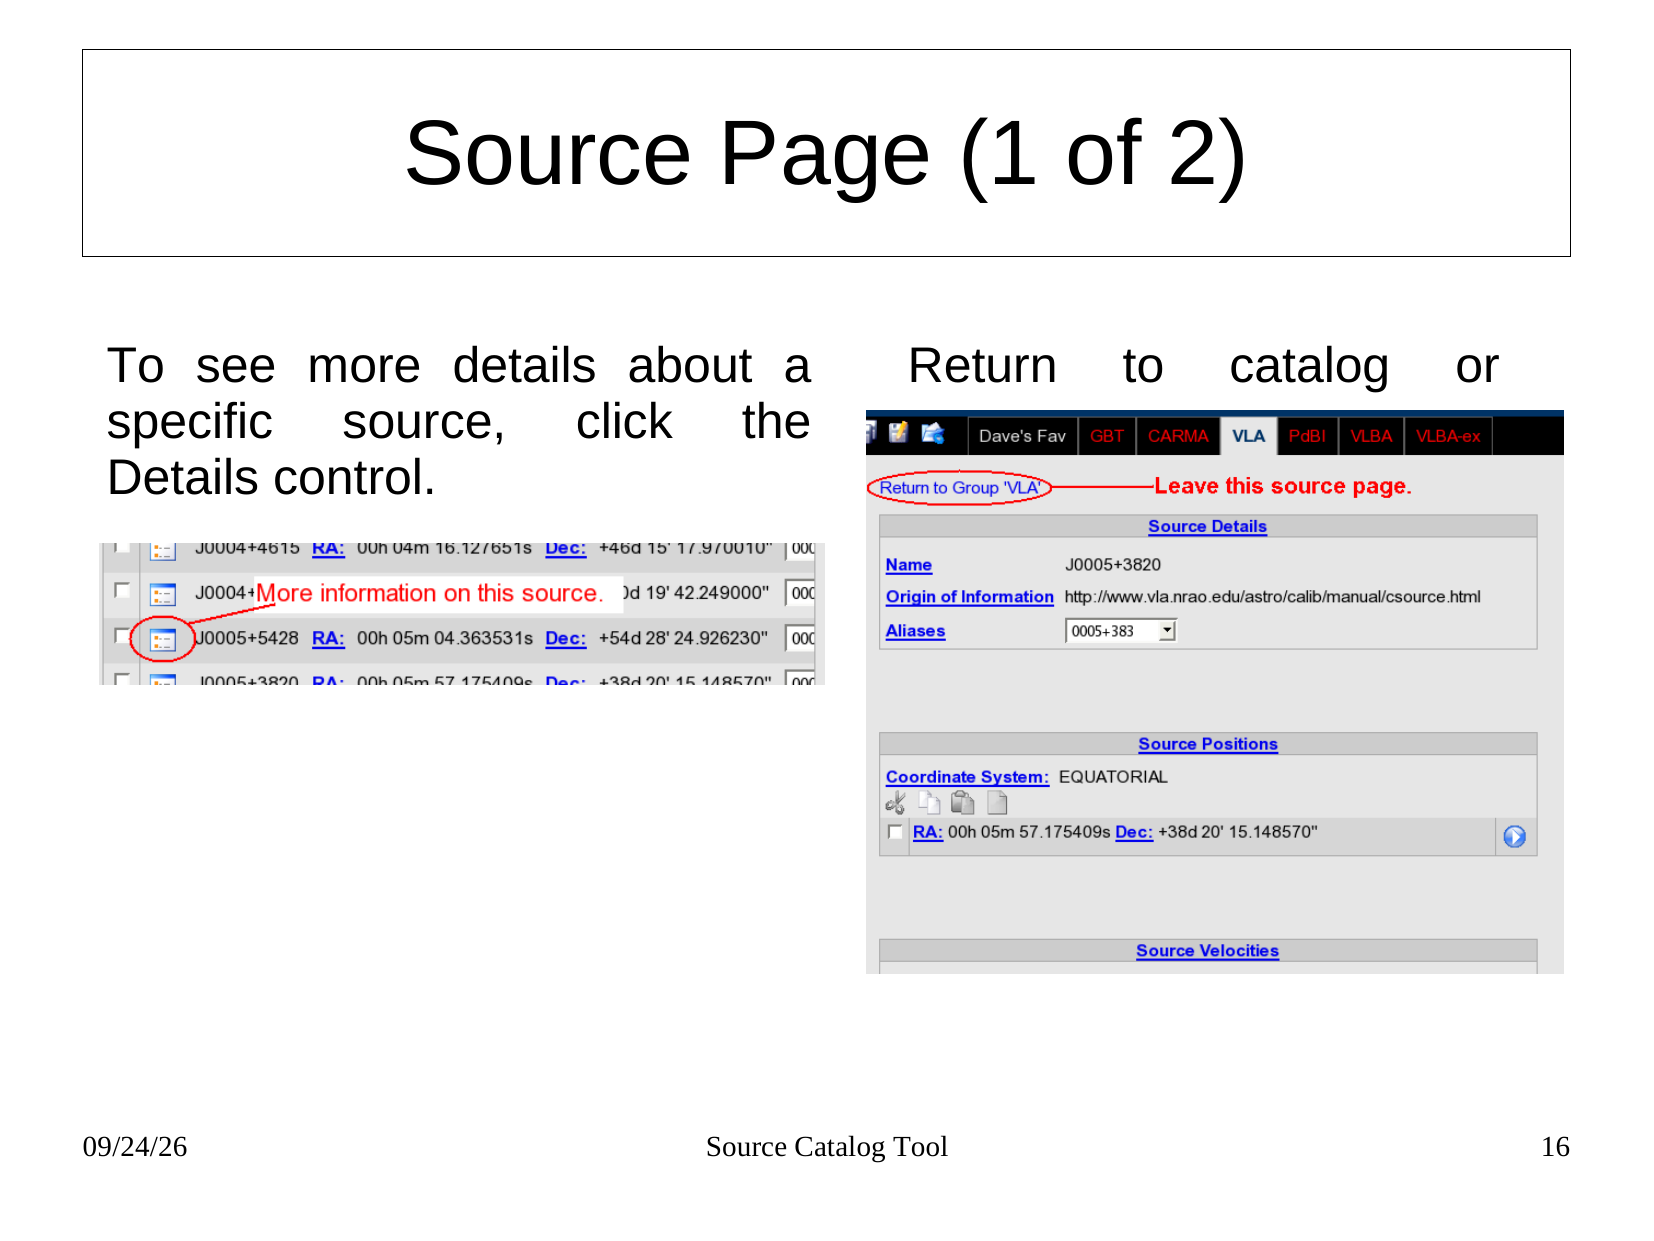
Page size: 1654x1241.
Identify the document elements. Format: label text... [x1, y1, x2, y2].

picture [866, 410, 1564, 974]
list Return to catalog or group. [907, 337, 1501, 410]
picture [99, 543, 826, 685]
list To see more details about a specific source, click the Details control. [106, 337, 812, 505]
title Source Page (1 of 2) [82, 49, 1571, 257]
